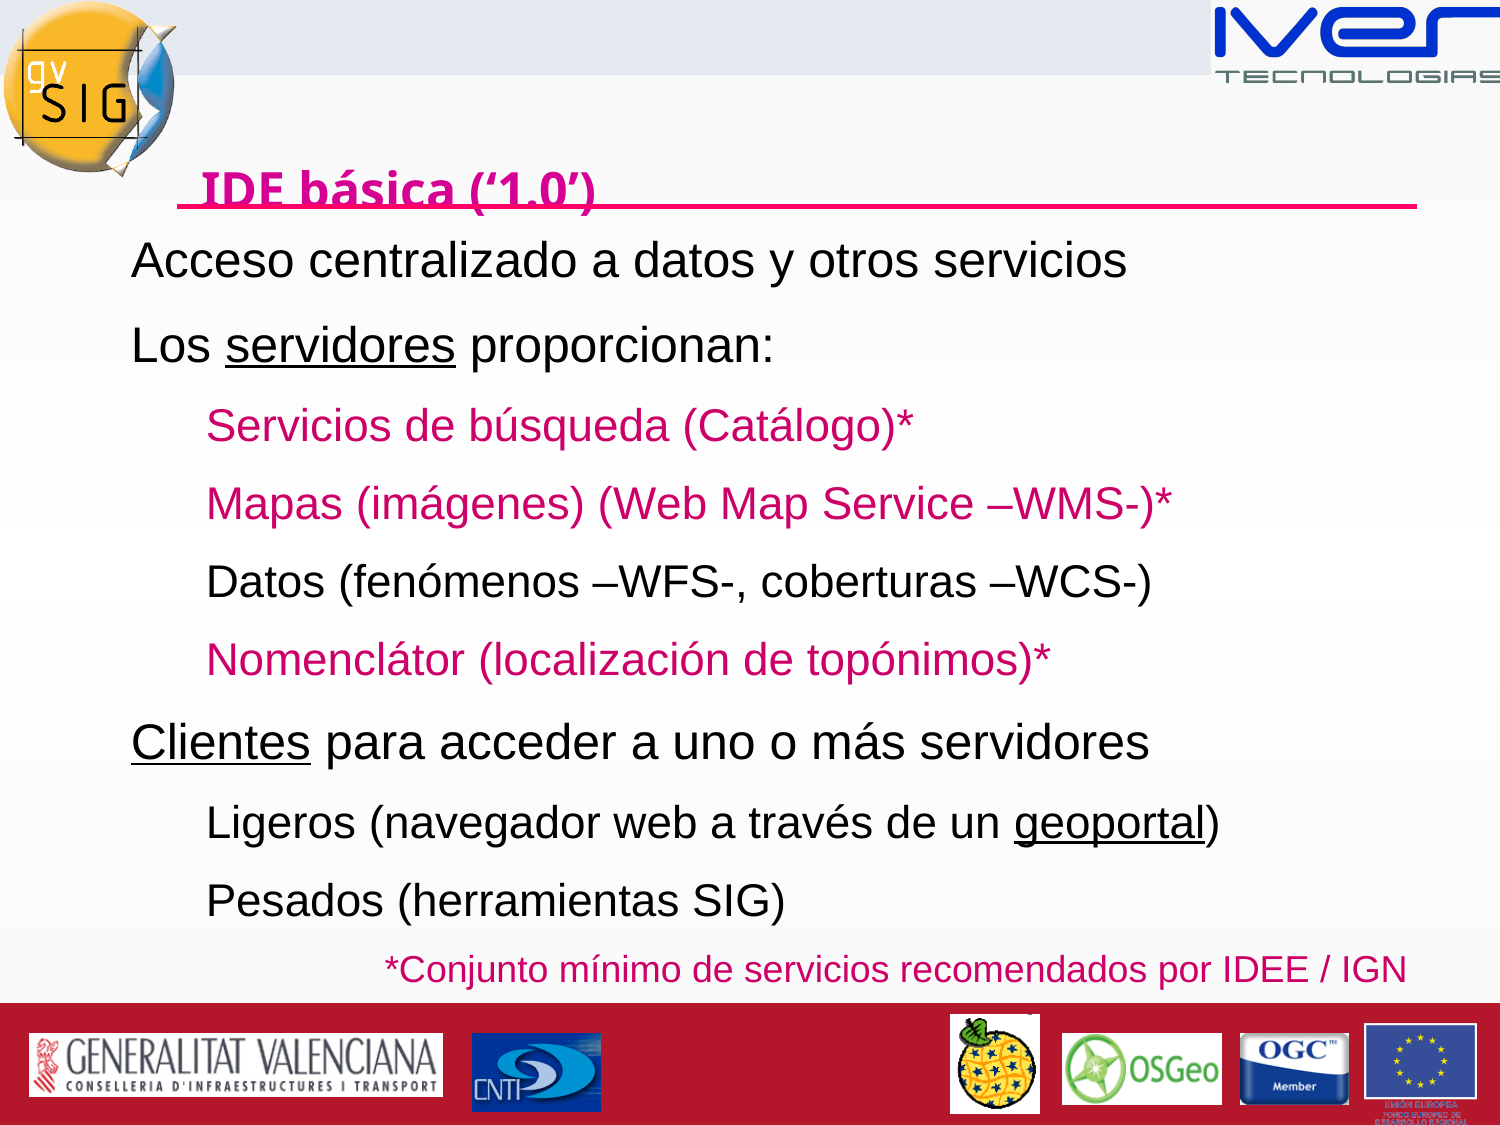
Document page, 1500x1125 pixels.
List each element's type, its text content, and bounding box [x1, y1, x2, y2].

picture [0, 0, 178, 179]
picture [1240, 1033, 1349, 1105]
picture [29, 1033, 443, 1097]
text_box IDE básica (‘1.0’) [186, 147, 612, 204]
picture [1062, 1033, 1222, 1105]
picture [1364, 1023, 1477, 1125]
picture [472, 1033, 601, 1112]
text_box Acceso centralizado a datos y otros servicios Los servidores proporcionan: Servicios de búsqueda (Catálogo)* Mapas (imágenes) (Web Map Service –WMS-)* Datos (fenómenos –WFS-, coberturas –WCS-) Nomenclátor (localización de topónimos)* Clientes para acceder a uno o más servidores Ligeros (navegador web a través de un geoportal) Pesados (herramientas SIG) *Conjunto mínimo de servicios recomendados por IDEE / IGN [116, 207, 1424, 941]
picture [1210, 0, 1500, 98]
picture [950, 1014, 1040, 1114]
